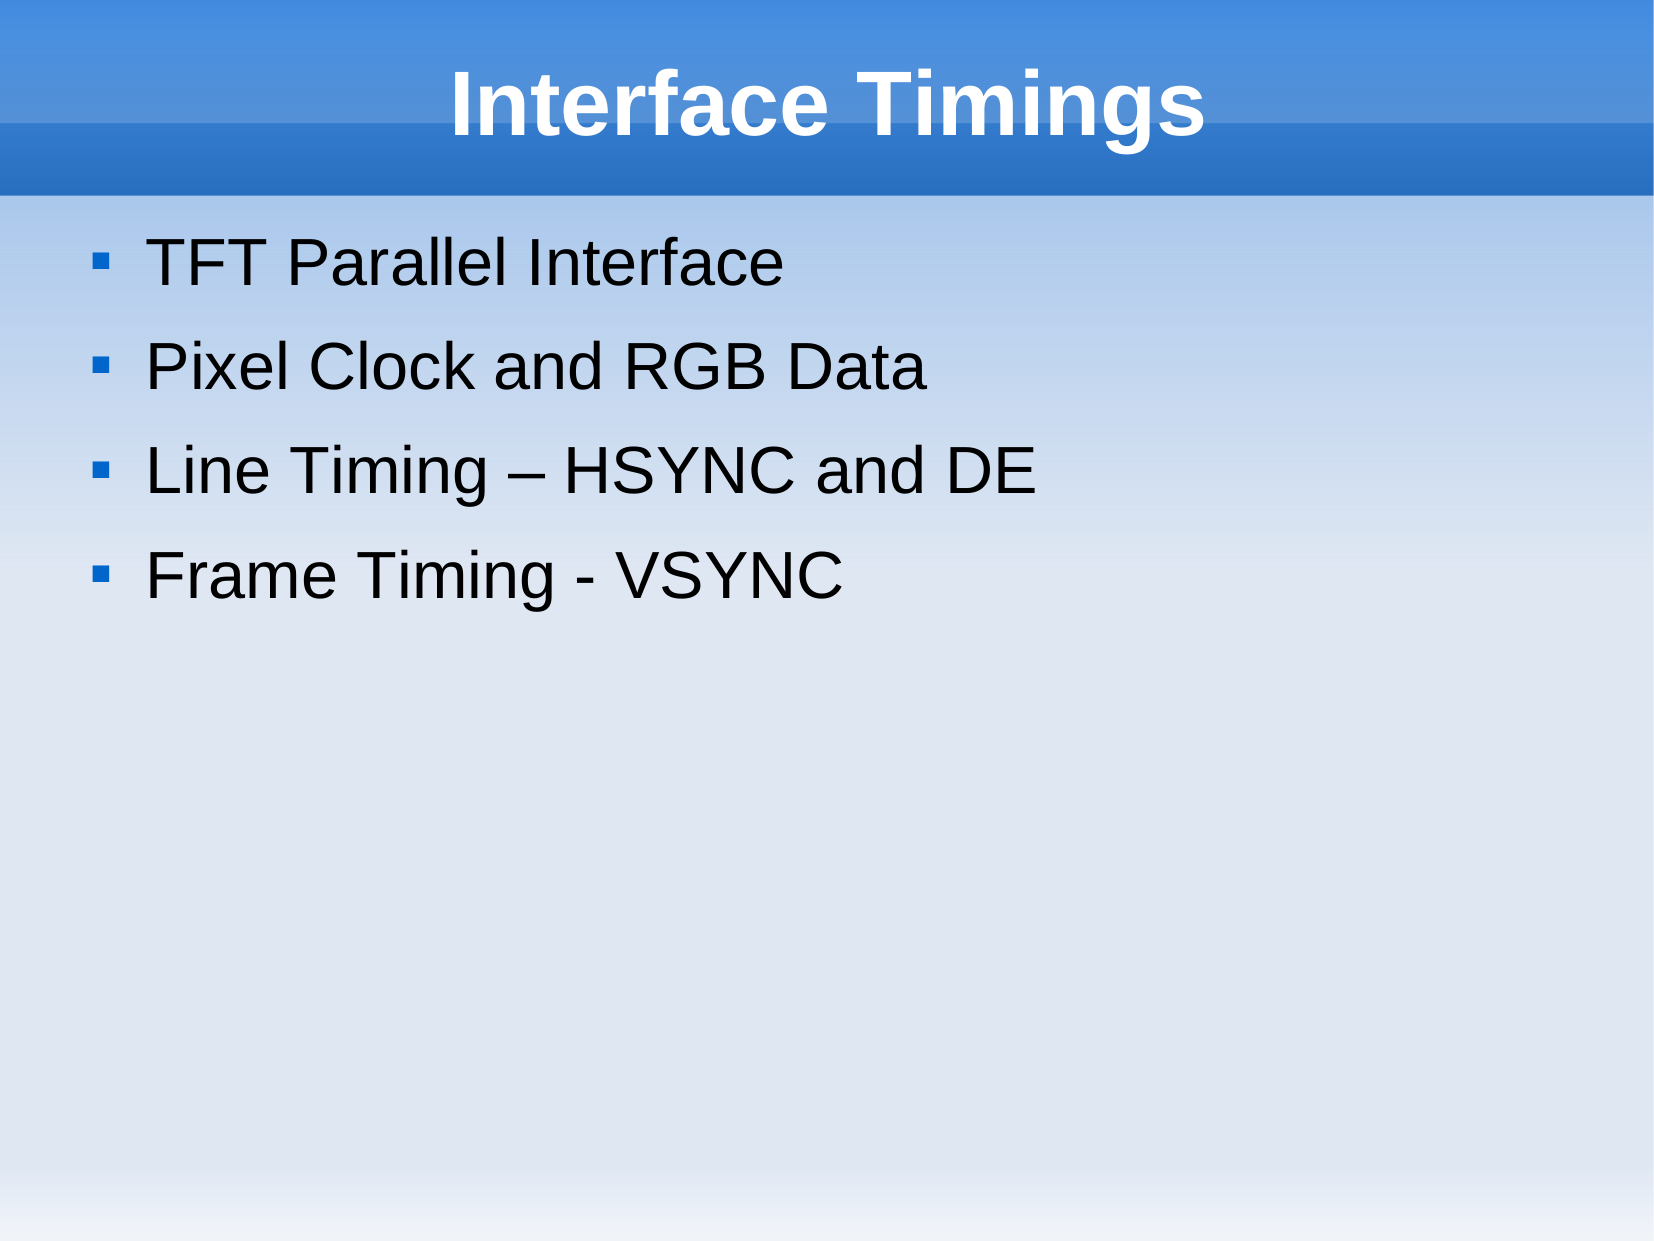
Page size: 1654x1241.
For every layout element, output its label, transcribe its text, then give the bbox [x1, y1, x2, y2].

picture [0, 0, 1654, 1241]
list TFT Parallel Interface Pixel Clock and RGB Data Line Timing – HSYNC and DE Frame Timing - VSYNC [75, 225, 1564, 1044]
title Interface Timings [49, 0, 1538, 208]
